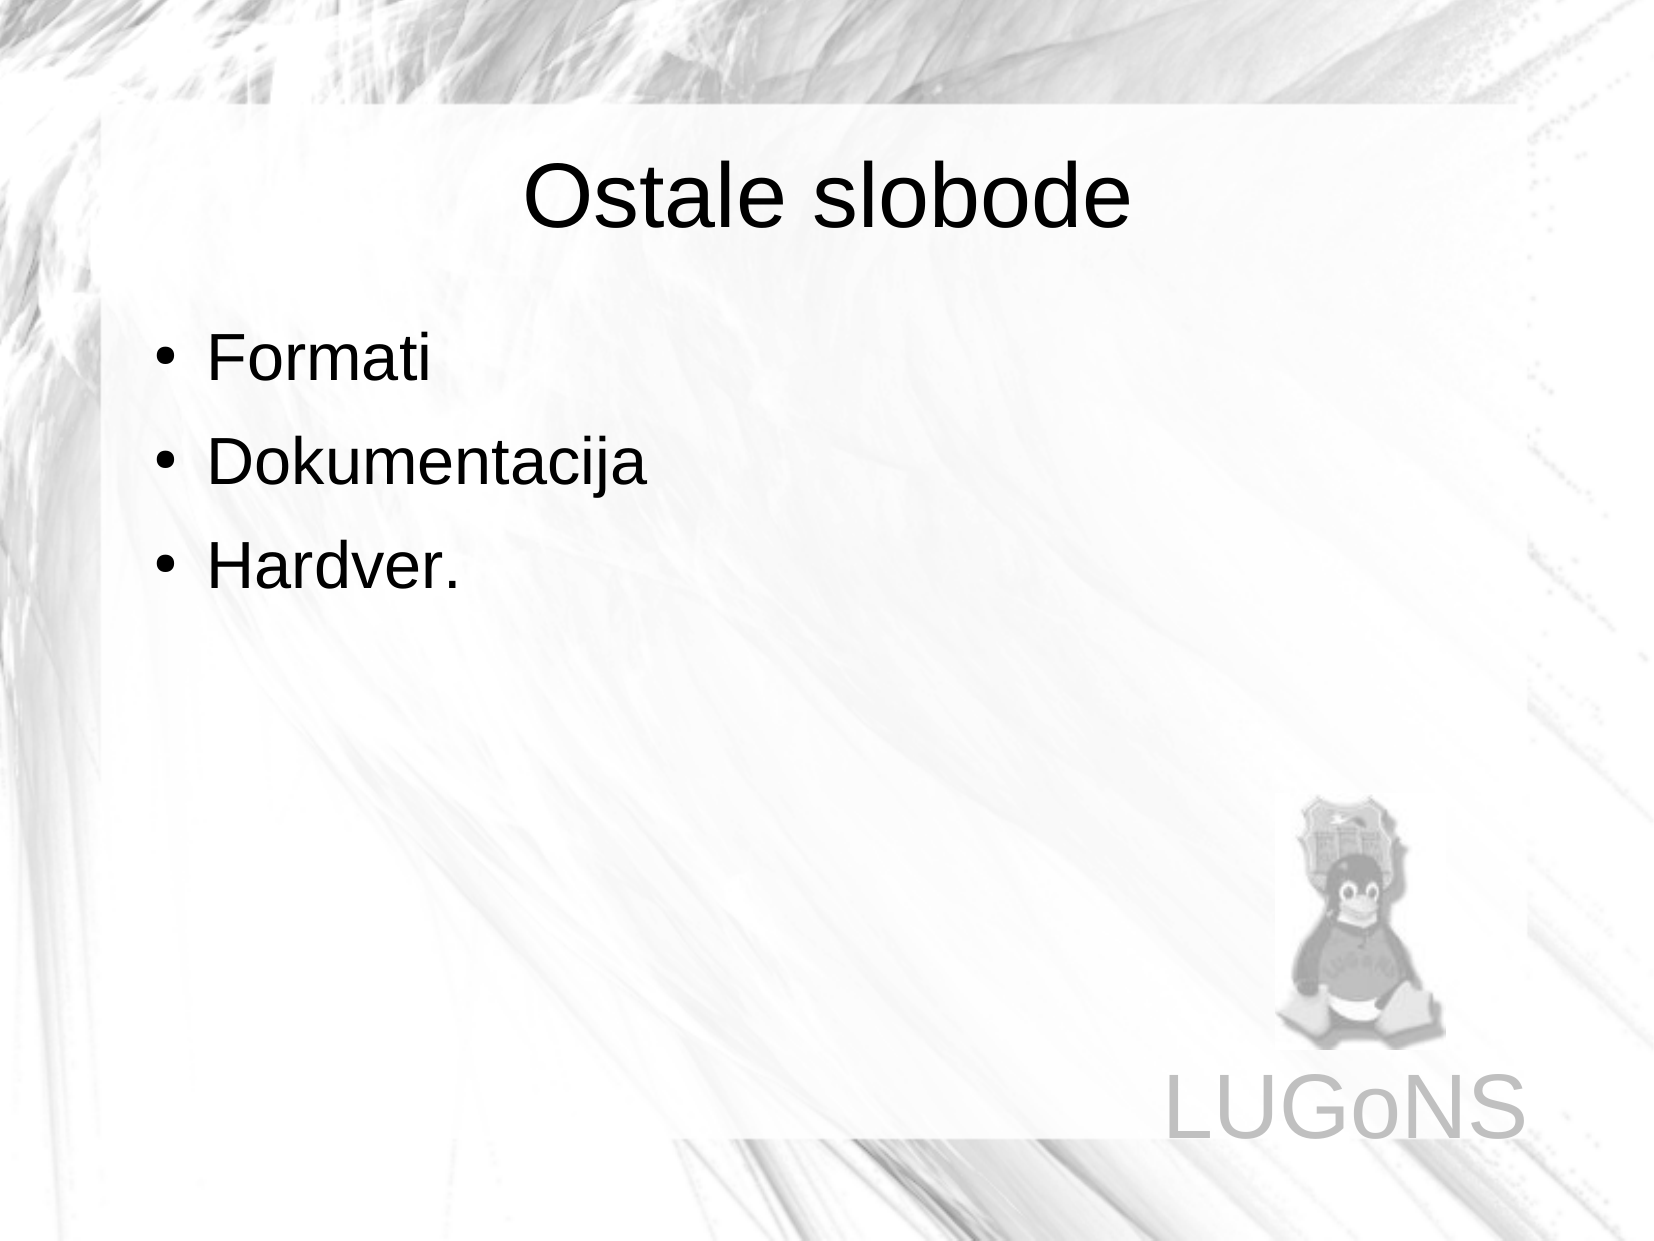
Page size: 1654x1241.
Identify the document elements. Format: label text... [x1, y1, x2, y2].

title Ostale slobode [118, 119, 1506, 273]
title LUGoNS [1162, 1050, 1538, 1163]
list Formati Dokumentacija Hardver. [118, 319, 1571, 1124]
picture [0, 0, 1654, 1241]
